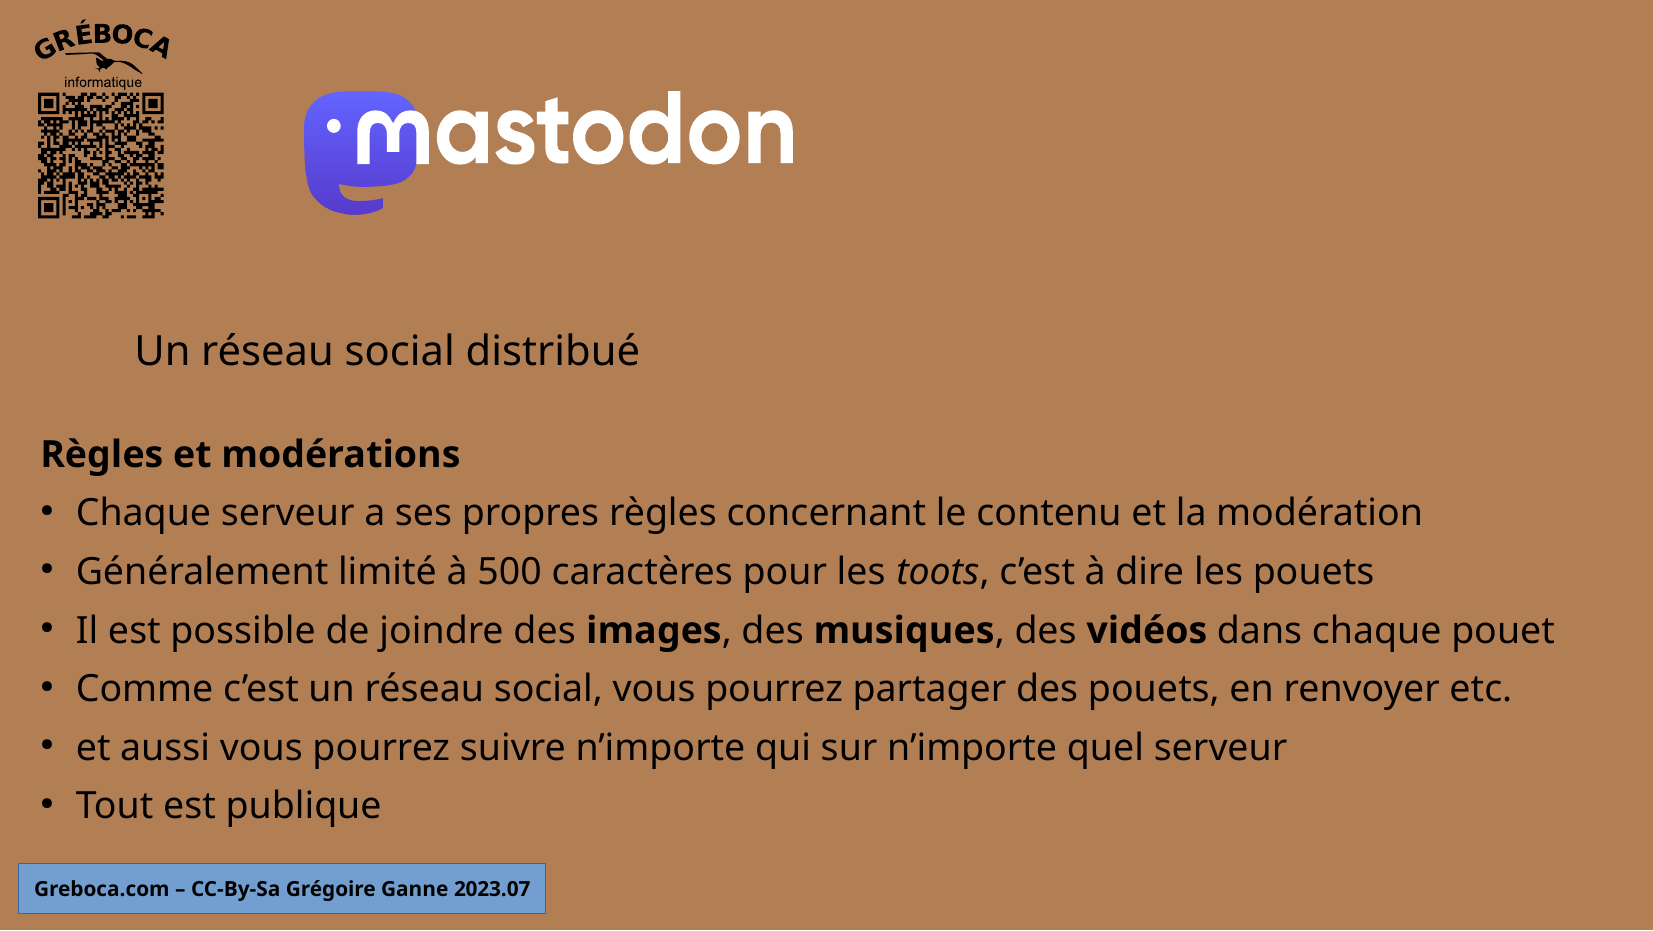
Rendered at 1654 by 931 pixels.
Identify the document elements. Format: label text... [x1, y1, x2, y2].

title Un réseau social distribué [62, 282, 713, 417]
picture [27, 19, 175, 230]
text_box Règles et modérations Chaque serveur a ses propres règles concernant le contenu et la modération Généralement limité à 500 caractères pour les toots, c’est à dire les pouets Il est possible de joindre des images, des musiques, des vidéos dans chaque pouet Comme c’est un réseau social, vous pourrez partager des pouets, en renvoyer etc. et aussi vous pourrez suivre n’importe qui sur n’importe quel serveur Tout est publique [25, 412, 1612, 838]
text_box Greboca.com – CC-By-Sa Grégoire Ganne 2023.07 [18, 863, 546, 914]
picture [303, 89, 793, 217]
